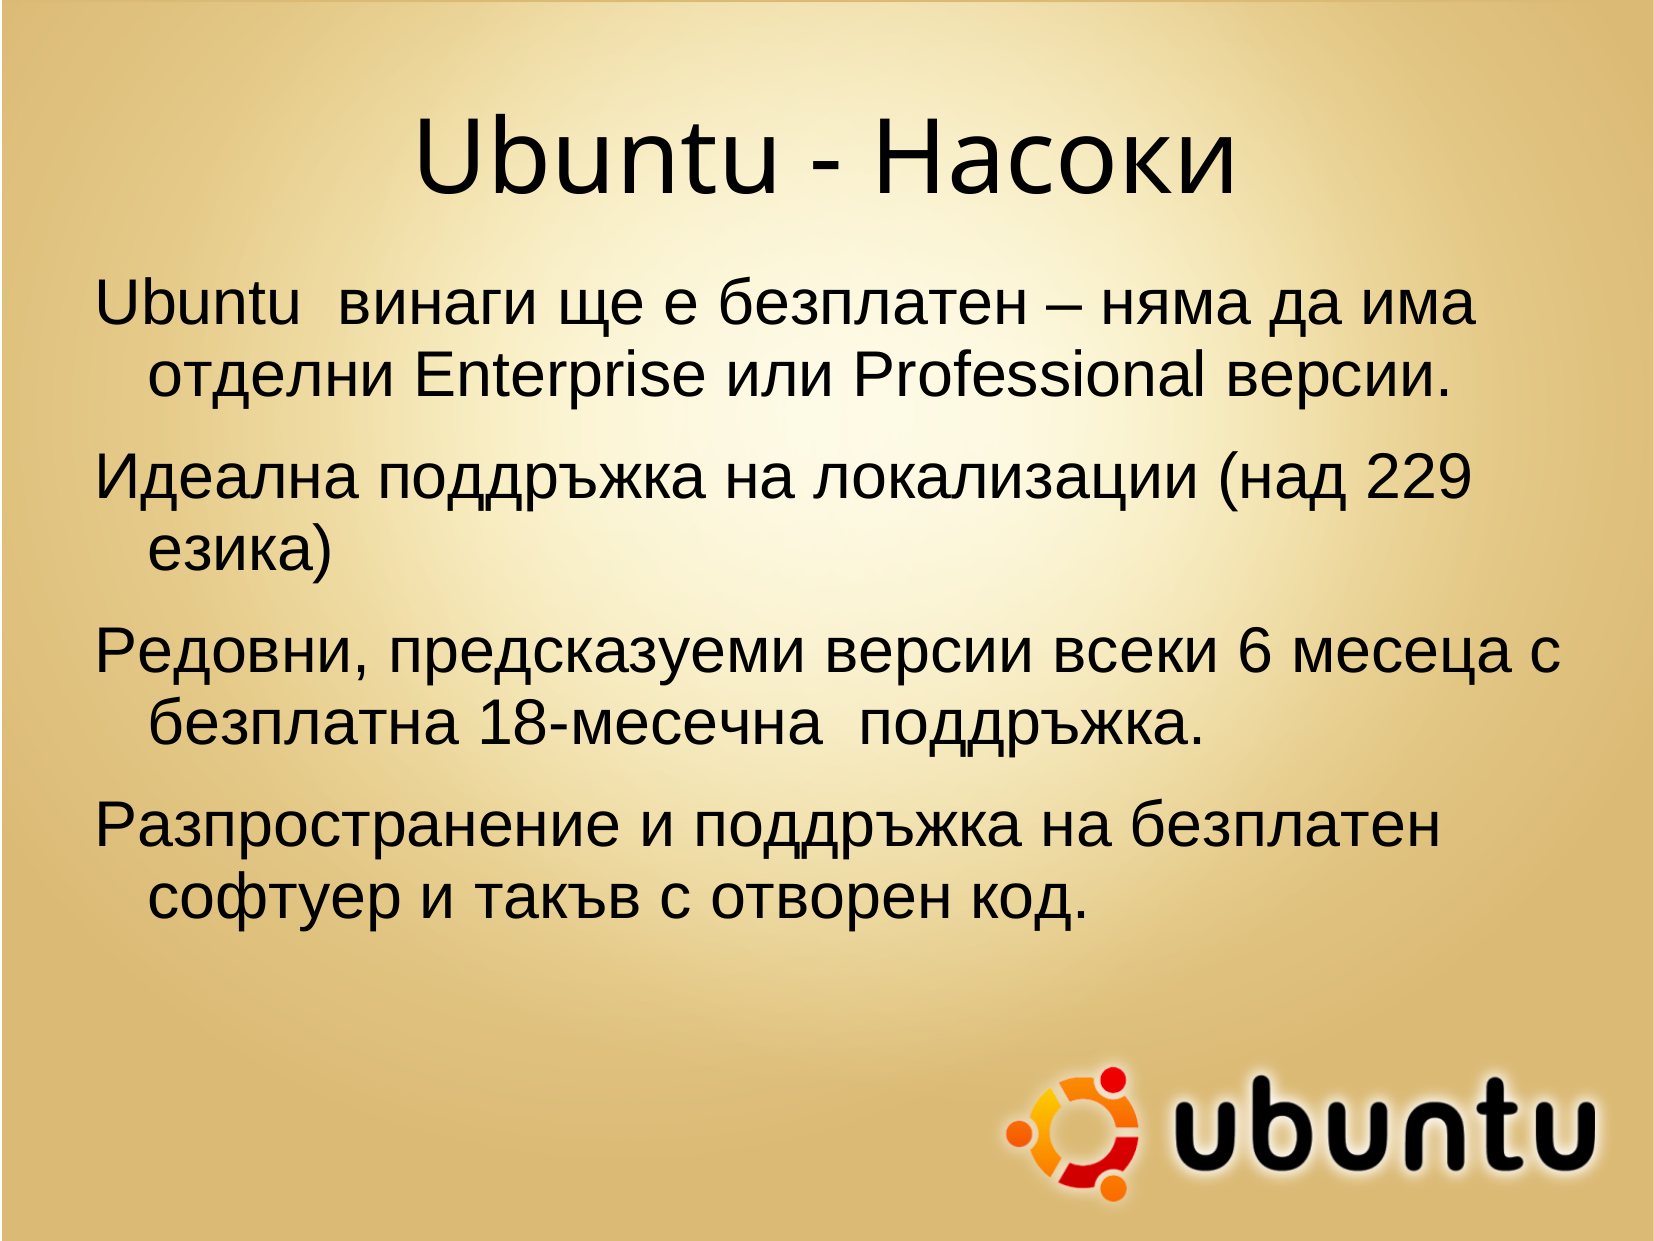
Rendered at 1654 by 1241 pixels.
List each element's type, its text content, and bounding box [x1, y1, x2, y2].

picture [2, 0, 1654, 1241]
title Ubuntu - Насоки [82, 49, 1571, 257]
list Ubuntu винаги ще е безплатен – няма да има отделни Enterprise или Professional версии. Идеална поддръжка на локализации (над 229 езика) Редовни, предсказуеми версии всеки 6 месеца с безплатна 18-месечна поддръжка. Разпространение и поддръжка на безплатен софтуер и такъв с отворен код. [76, 265, 1565, 1121]
